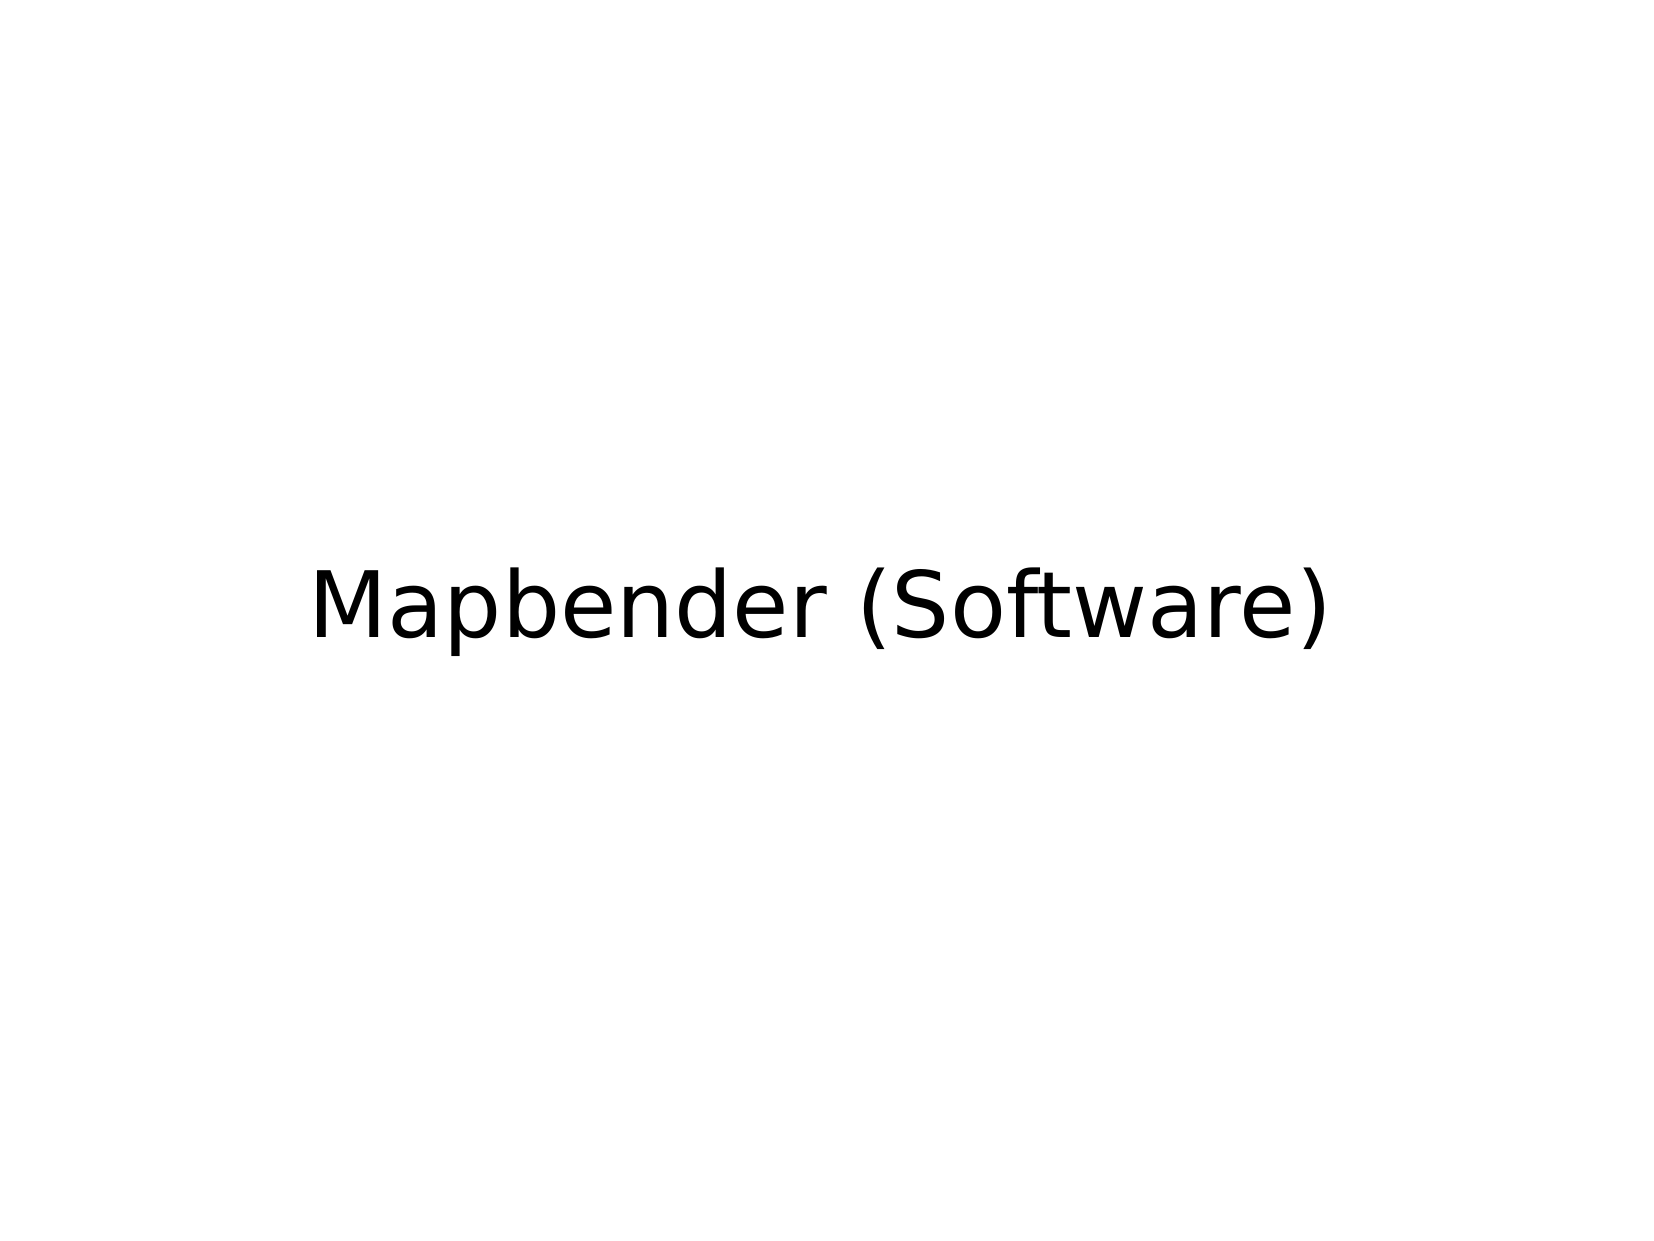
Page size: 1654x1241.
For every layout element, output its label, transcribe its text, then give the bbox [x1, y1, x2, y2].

title Mapbender (Software) [76, 501, 1565, 710]
